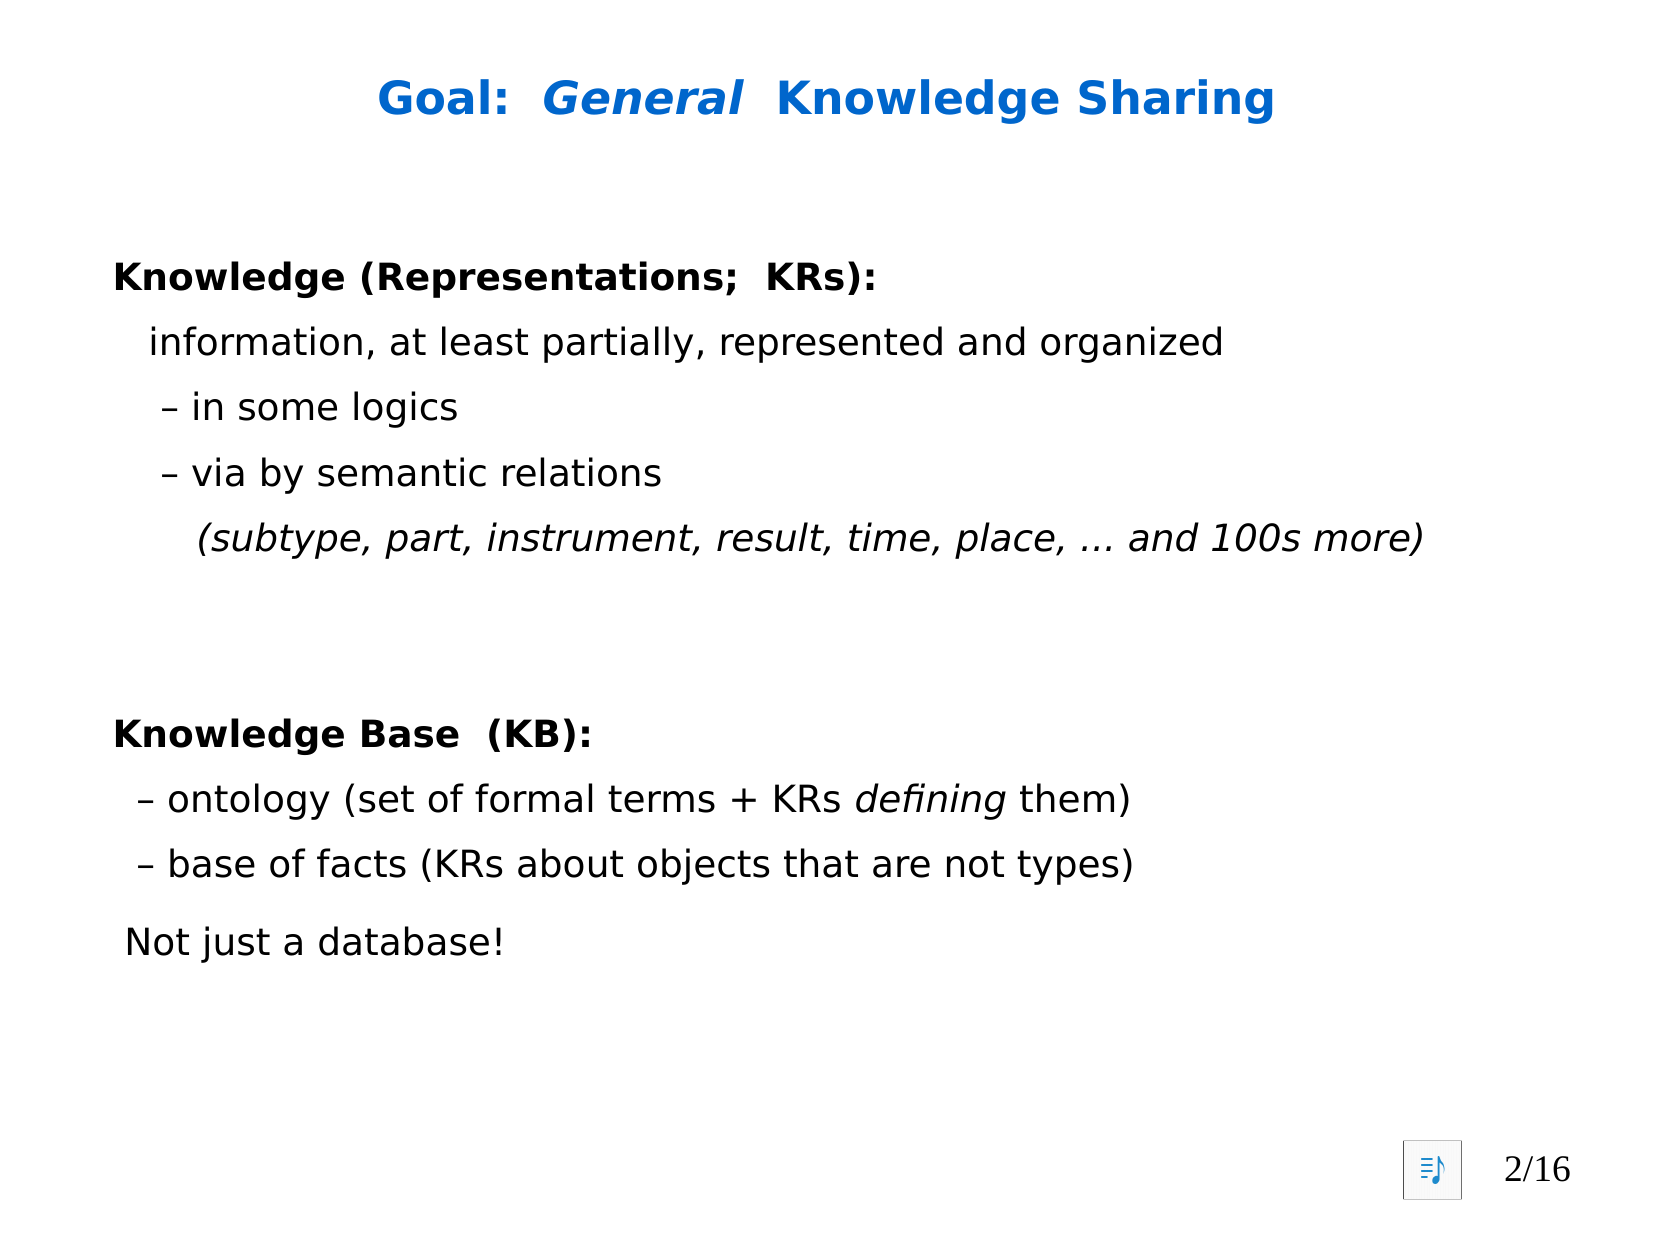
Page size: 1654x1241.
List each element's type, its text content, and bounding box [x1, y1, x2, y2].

text_box [1402, 1140, 1463, 1201]
text_box [75, 54, 1571, 156]
subtitle Knowledge (Representations; KRs): information, at least partially, represented and organized – in some logics – via by semantic relations (subtype, part, instrument, result, time, place, ... and 100s more) Knowledge Base (KB): – ontology (set of formal terms + KRs defining them) – base of facts (KRs about objects that are not types) Not just a database! [112, 187, 1538, 1013]
